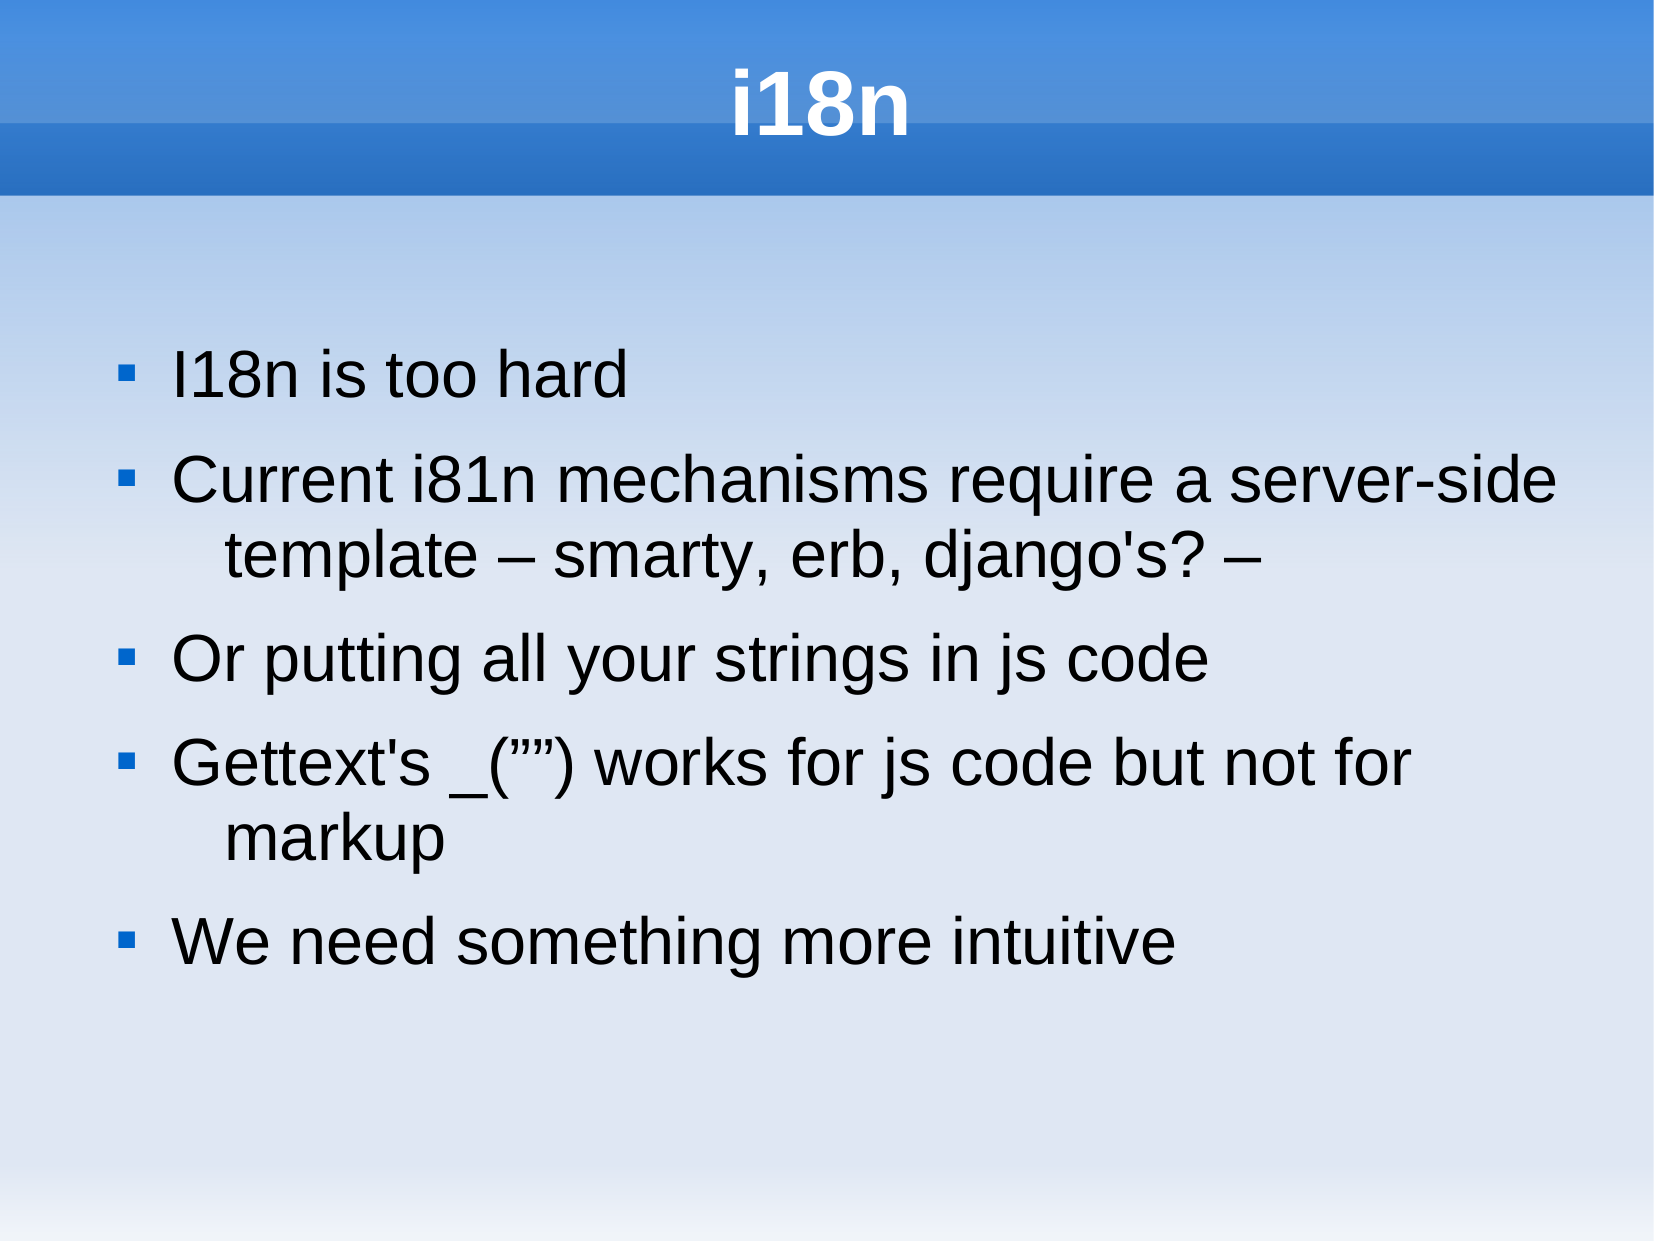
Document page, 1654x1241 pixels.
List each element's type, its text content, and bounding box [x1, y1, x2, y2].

picture [0, 0, 1654, 1241]
list I18n is too hard Current i81n mechanisms require a server-side template – smarty, erb, django's? – Or putting all your strings in js code Gettext's _(””) works for js code but not for markup We need something more intuitive [82, 337, 1571, 1241]
title i18n [76, 0, 1565, 208]
